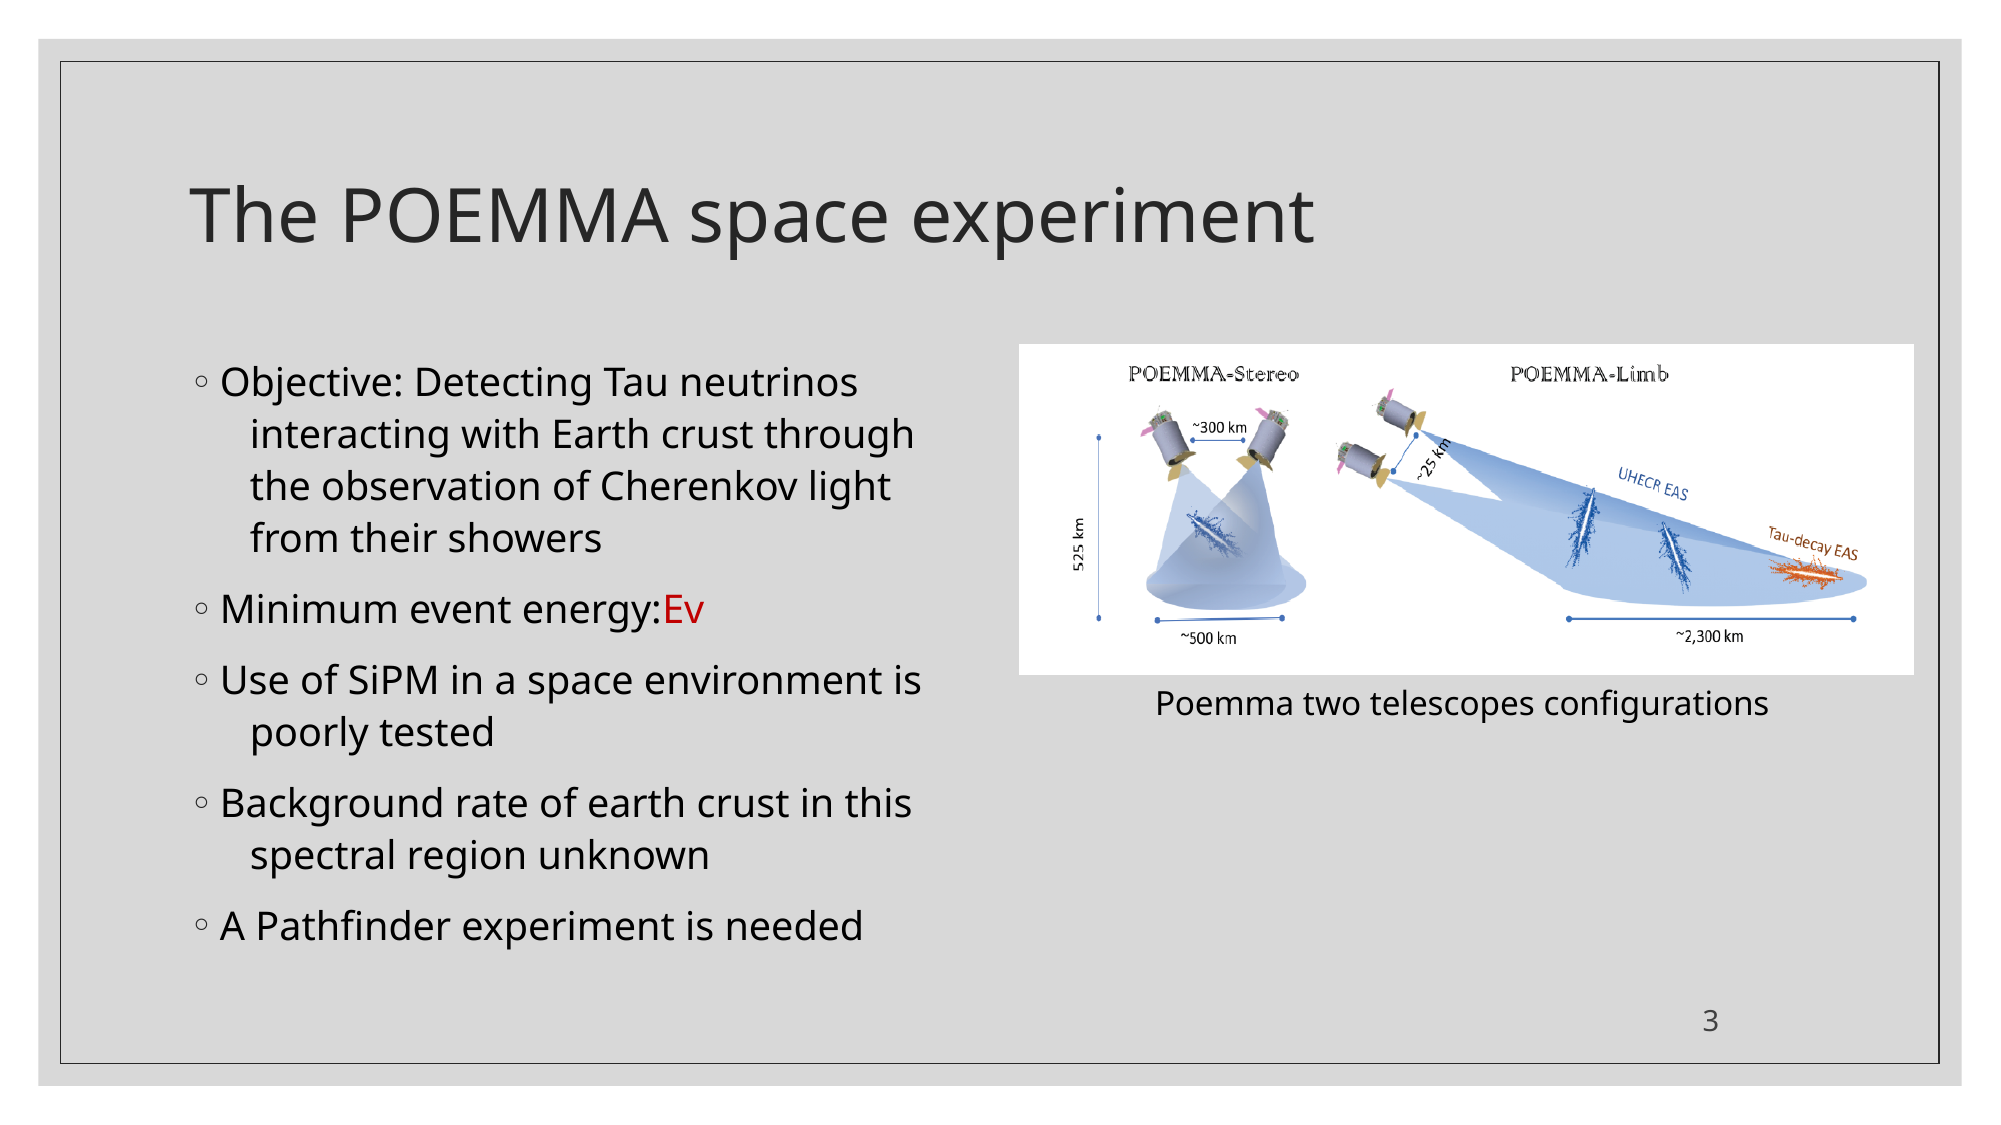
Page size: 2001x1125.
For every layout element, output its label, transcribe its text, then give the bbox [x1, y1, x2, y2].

text_box [1687, 990, 1825, 1051]
list Objective: Detecting Tau neutrinos interacting with Earth crust through the observation of Cherenkov light from their showers Minimum event energy:Ev Use of SiPM in a space environment is poorly tested Background rate of earth crust in this spectral region unknown A Pathfinder experiment is needed [174, 345, 940, 961]
picture [1019, 345, 1914, 676]
title The POEMMA space experiment [174, 105, 1825, 331]
text_box Poemma two telescopes configurations [1140, 675, 1793, 731]
